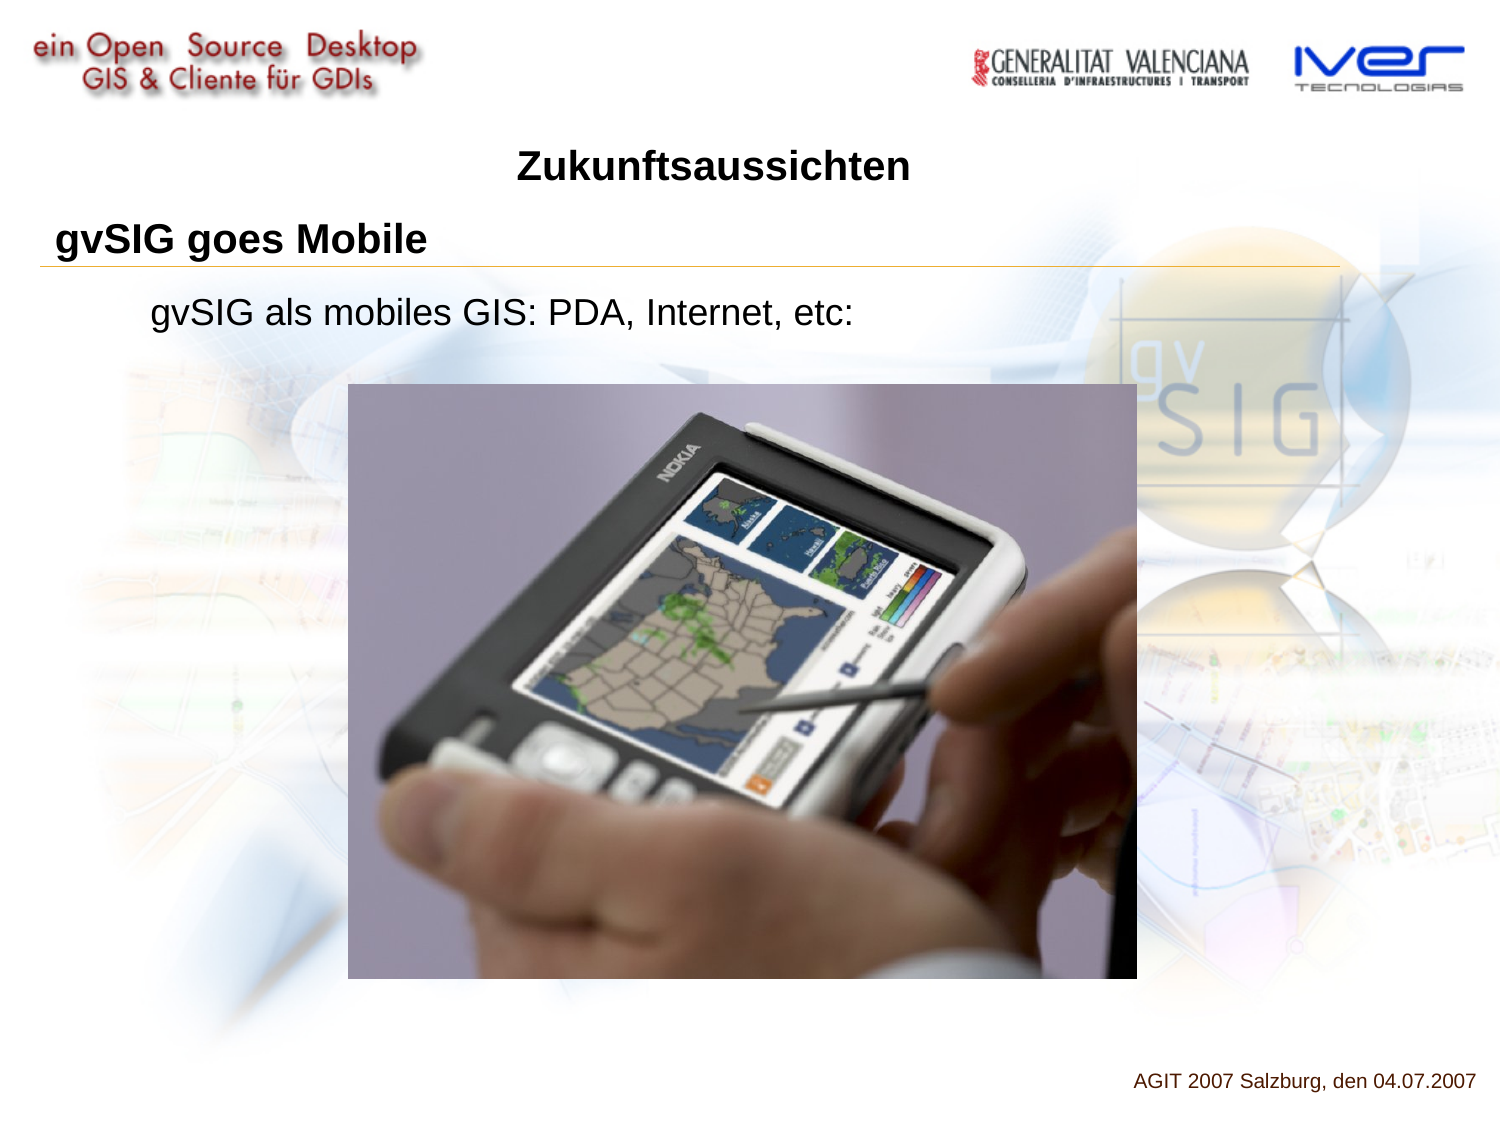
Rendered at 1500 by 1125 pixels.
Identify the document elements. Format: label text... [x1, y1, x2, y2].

text_box gvSIG goes Mobile [40, 210, 986, 274]
text_box Zukunftsaussichten [0, 137, 1429, 203]
text_box AGIT 2007 Salzburg, den 04.07.2007 [1133, 1070, 1478, 1094]
text_box gvSIG als mobiles GIS: PDA, Internet, etc: [135, 286, 1428, 342]
picture [0, 5, 1500, 1125]
